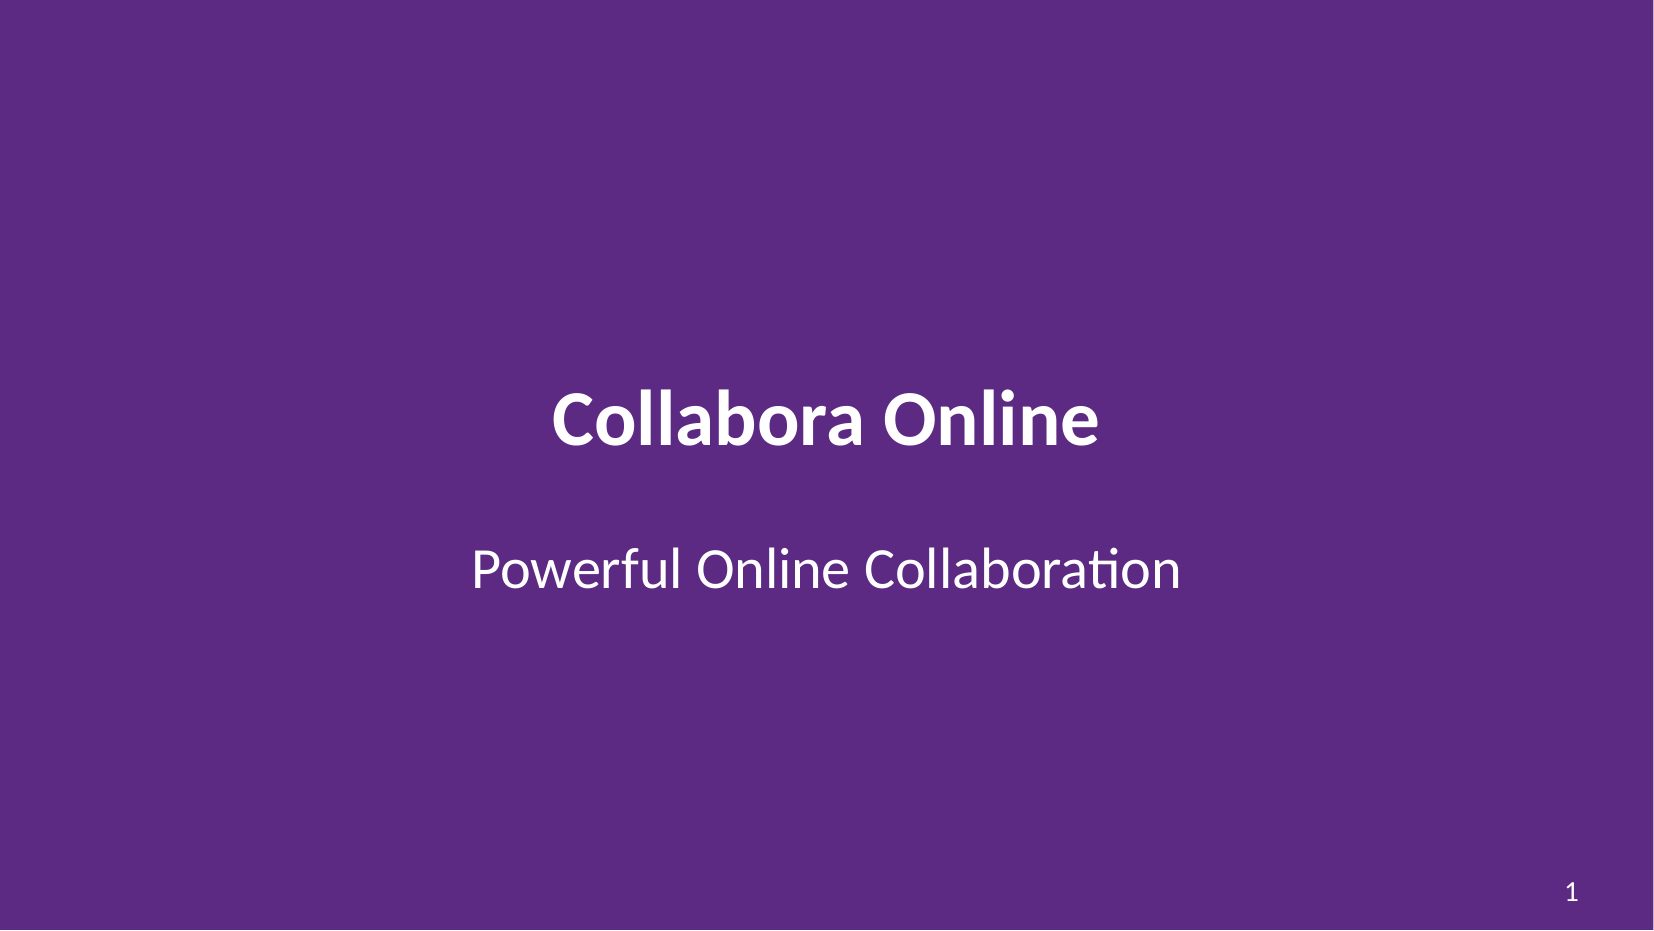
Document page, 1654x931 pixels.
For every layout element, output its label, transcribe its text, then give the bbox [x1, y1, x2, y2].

text_box Collabora Online Powerful Online Collaboration [254, 378, 1399, 611]
